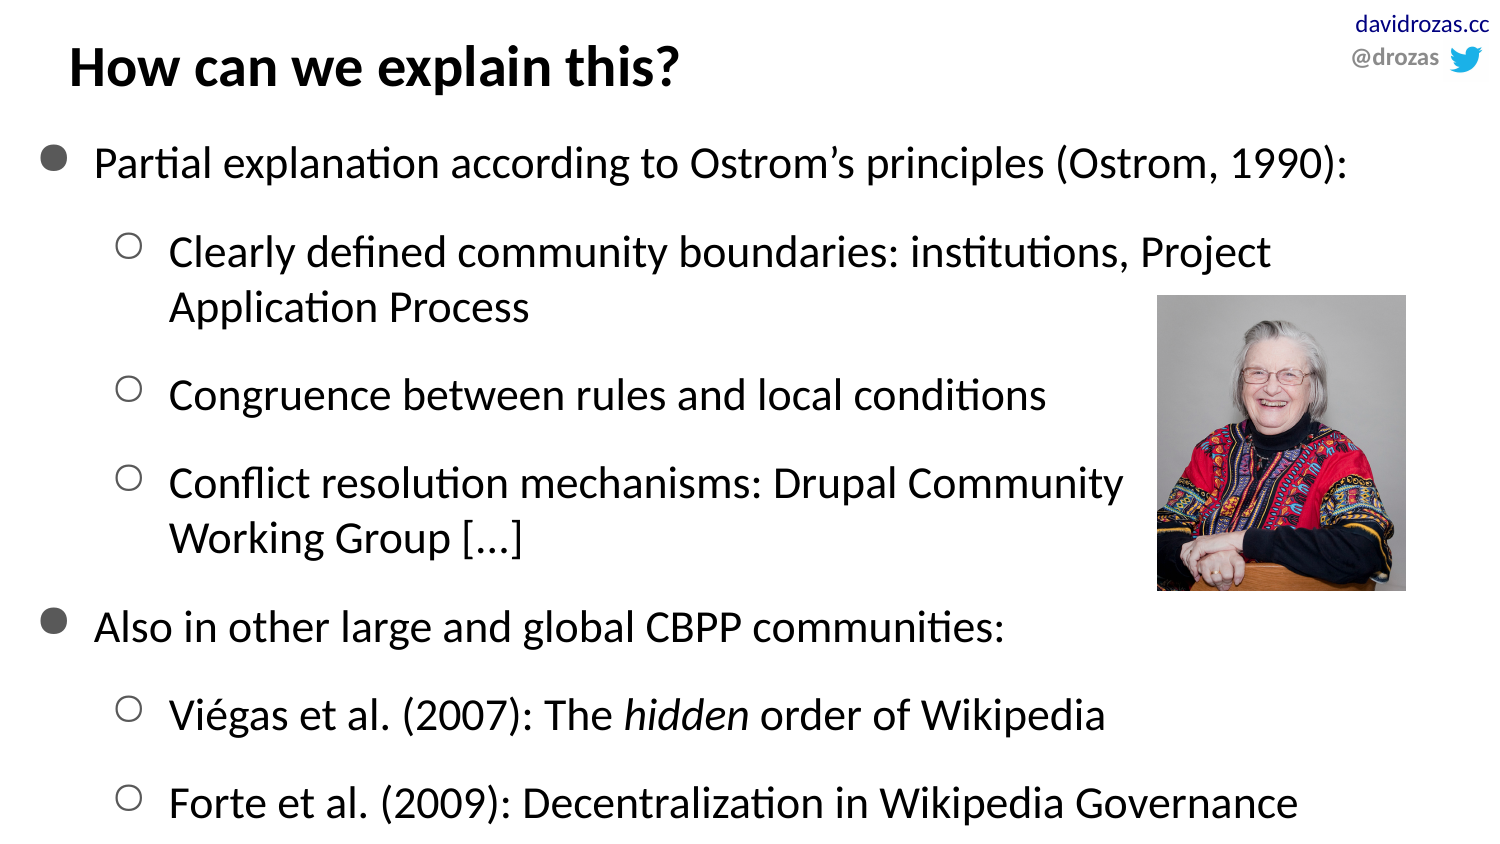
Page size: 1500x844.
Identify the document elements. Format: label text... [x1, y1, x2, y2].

title How can we explain this? [55, 12, 1453, 142]
list Partial explanation according to Ostrom’s principles (Ostrom, 1990): Clearly defined community boundaries: institutions, Project Application Process Congruence between rules and local conditions Conflict resolution mechanisms: Drupal Community Working Group [...] Also in other large and global CBPP communities: Viégas et al. (2007): The hidden order of Wikipedia Forte et al. (2009): Decentralization in Wikipedia Governance [3, 118, 1418, 827]
text_box @drozas [1330, 37, 1443, 73]
text_box davidrozas.cc [1340, 5, 1500, 46]
picture [1157, 295, 1406, 591]
picture [1443, 46, 1489, 82]
